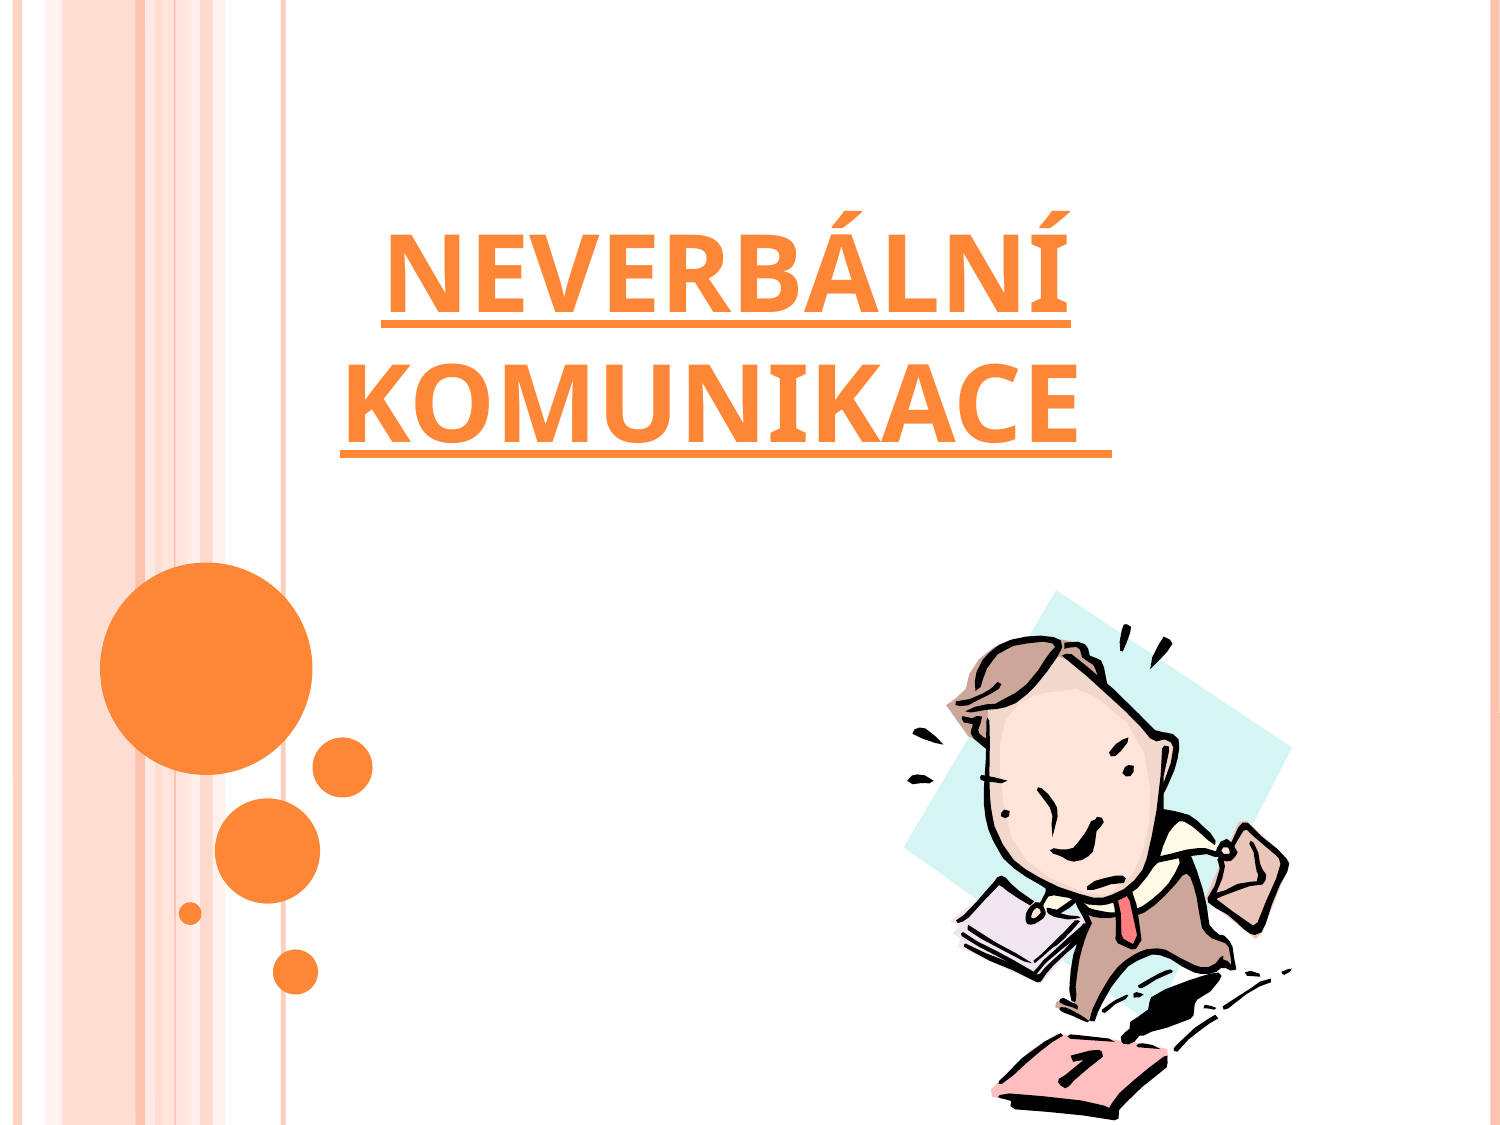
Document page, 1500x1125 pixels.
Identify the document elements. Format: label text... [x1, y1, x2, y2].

picture [903, 586, 1297, 1125]
title Neverbální komunikace [88, 196, 1364, 438]
